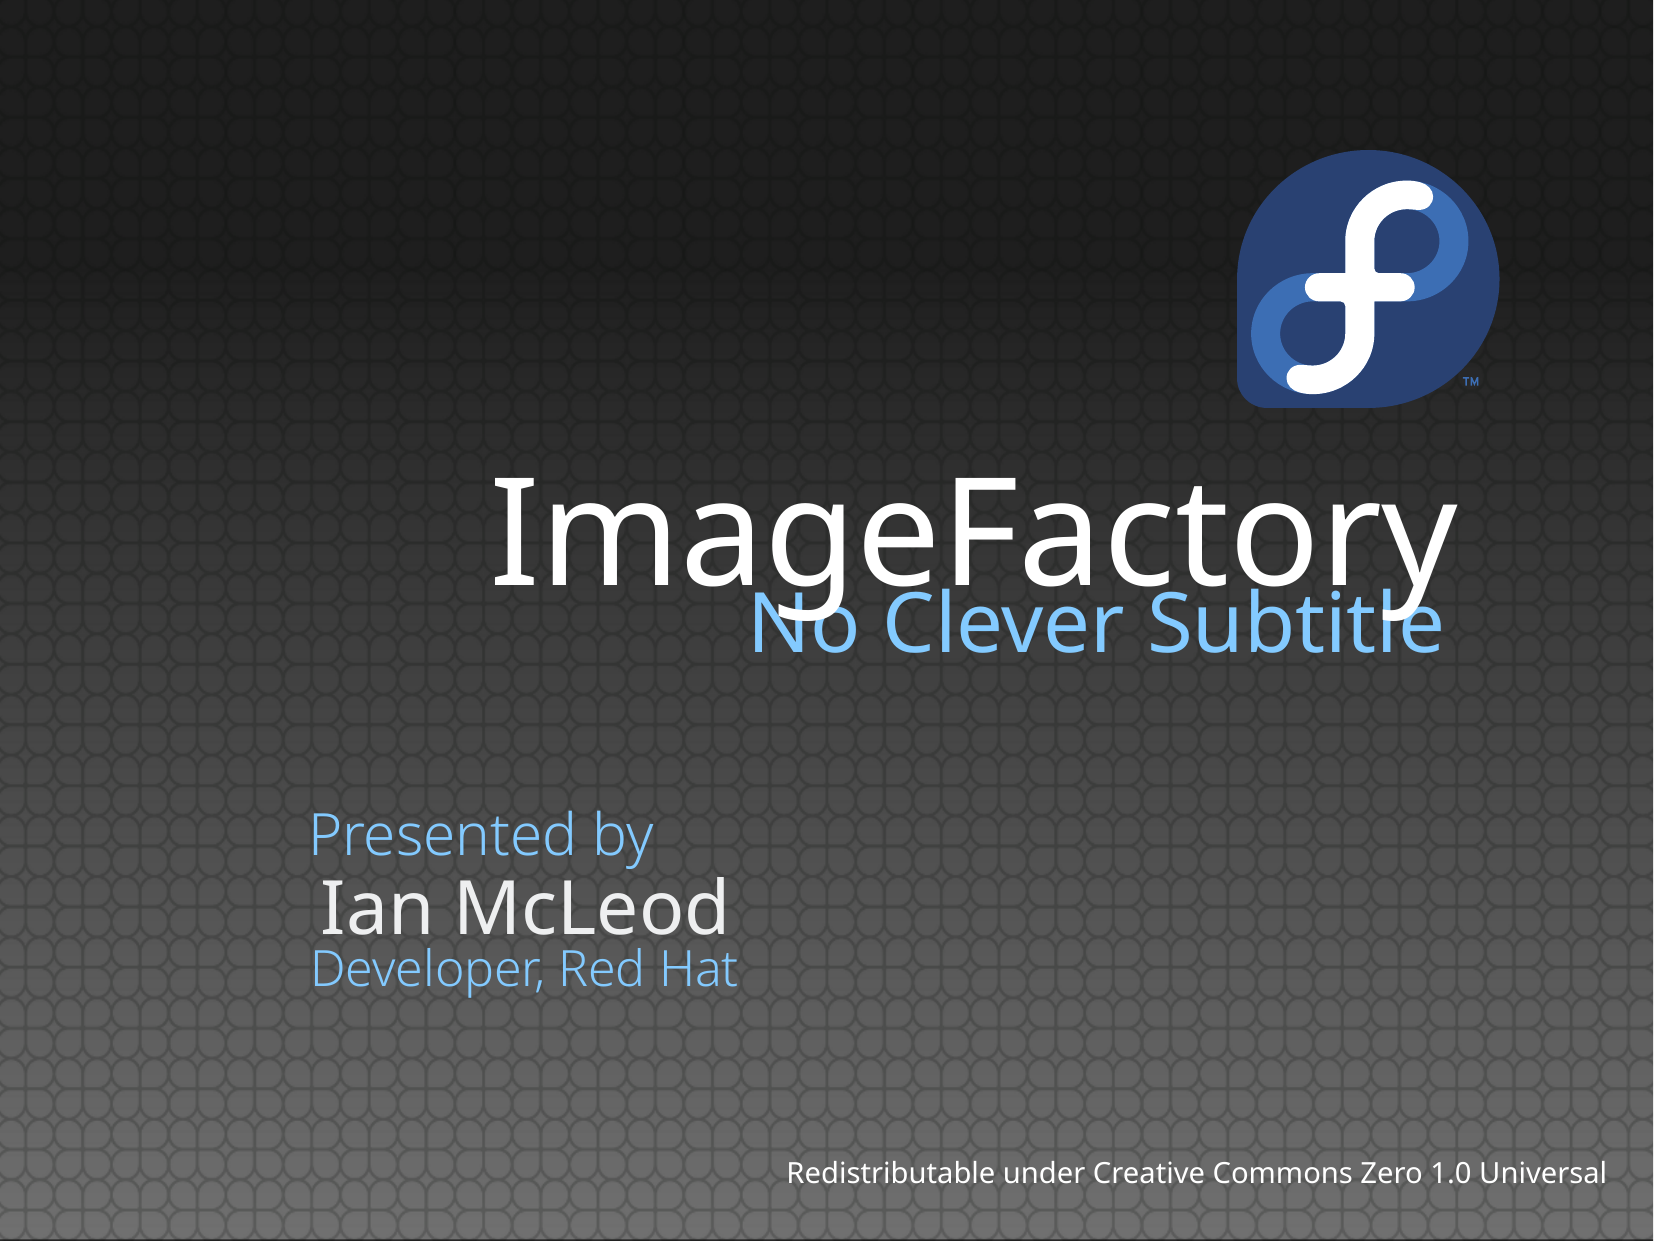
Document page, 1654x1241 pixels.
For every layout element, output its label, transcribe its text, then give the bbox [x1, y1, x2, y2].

text_box ImageFactory [37, 417, 1474, 601]
text_box Ian McLeod [305, 846, 1057, 946]
subtitle No Clever Subtitle [100, 601, 1447, 667]
text_box Redistributable under Creative Commons Zero 1.0 Universal [64, 1145, 1623, 1229]
text_box Developer, Red Hat [295, 925, 785, 997]
picture [0, 0, 1654, 1241]
text_box Presented by [293, 786, 694, 866]
